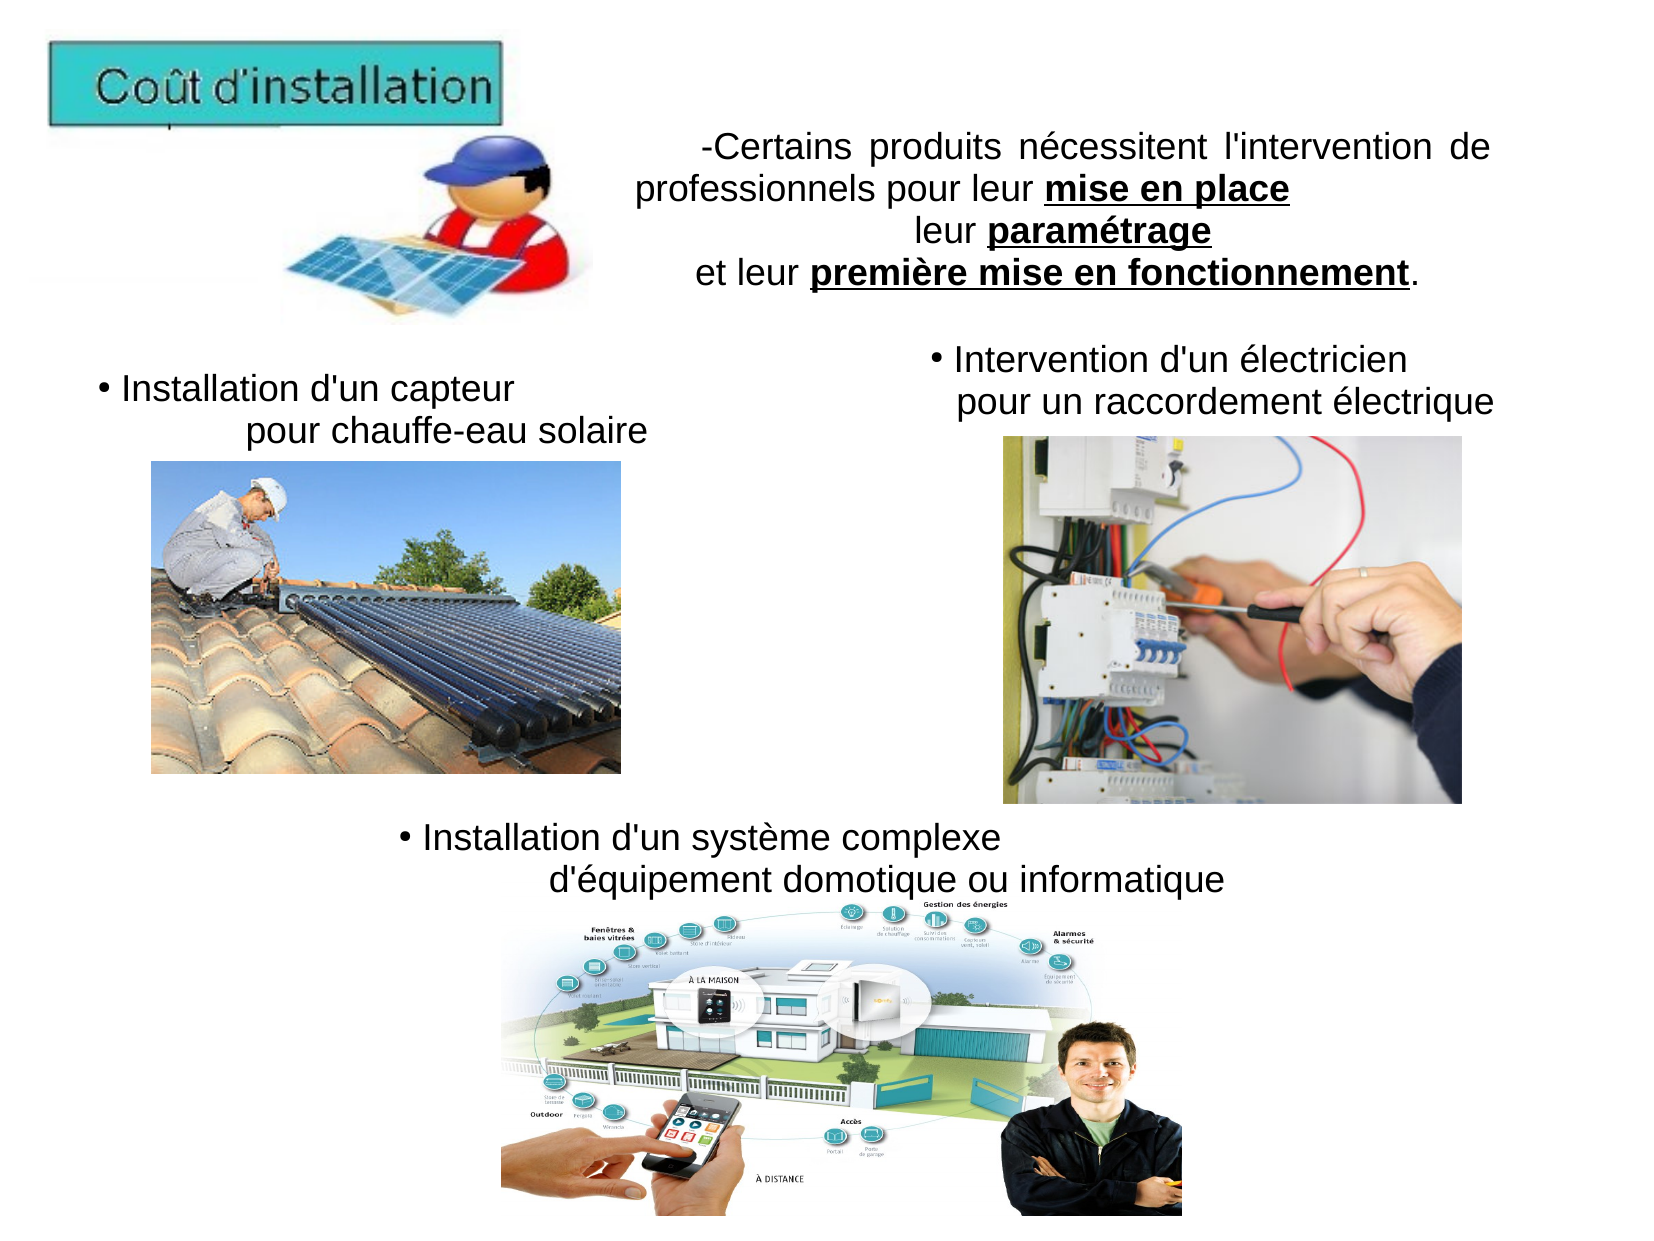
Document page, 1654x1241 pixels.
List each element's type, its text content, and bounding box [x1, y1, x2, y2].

text_box Installation d'un capteur pour chauffe-eau solaire [82, 360, 674, 460]
picture [1003, 436, 1462, 804]
text_box Installation d'un système complexe d'équipement domotique ou informatique [383, 809, 1241, 908]
picture [29, 29, 593, 325]
text_box -Certains produits nécessitent l'intervention de professionnels pour leur mise en place leur paramétrage et leur première mise en fonctionnement. [620, 118, 1506, 305]
text_box Intervention d'un électricien pour un raccordement électrique [915, 330, 1536, 430]
picture [151, 461, 621, 774]
picture [501, 908, 1182, 1216]
